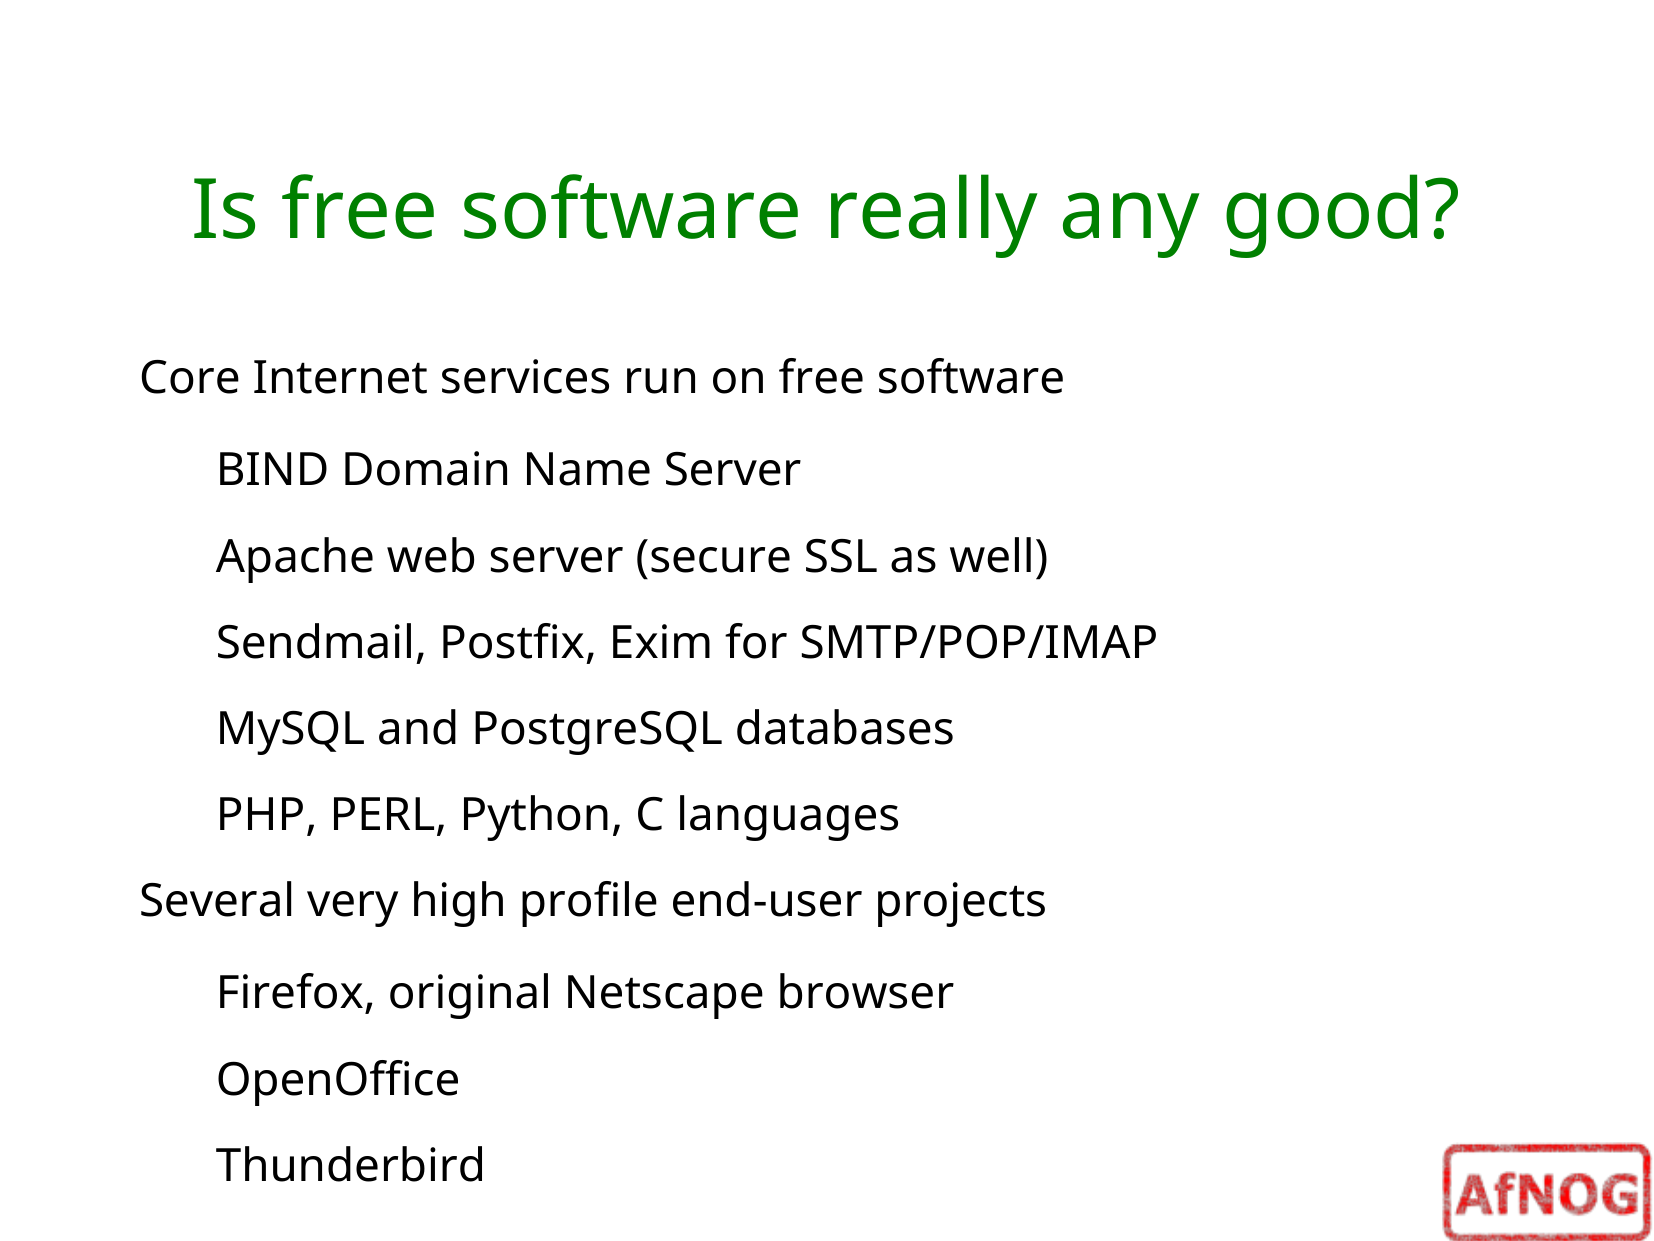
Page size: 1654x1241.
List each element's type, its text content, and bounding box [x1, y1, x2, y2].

list Core Internet services run on free software BIND Domain Name Server Apache web server (secure SSL as well) Sendmail, Postfix, Exim for SMTP/POP/IMAP MySQL and PostgreSQL databases PHP, PERL, Python, C languages Several very high profile end-user projects Firefox, original Netscape browser OpenOffice Thunderbird [121, 344, 1533, 1127]
title Is free software really any good? [121, 102, 1533, 311]
picture [1441, 1141, 1654, 1241]
